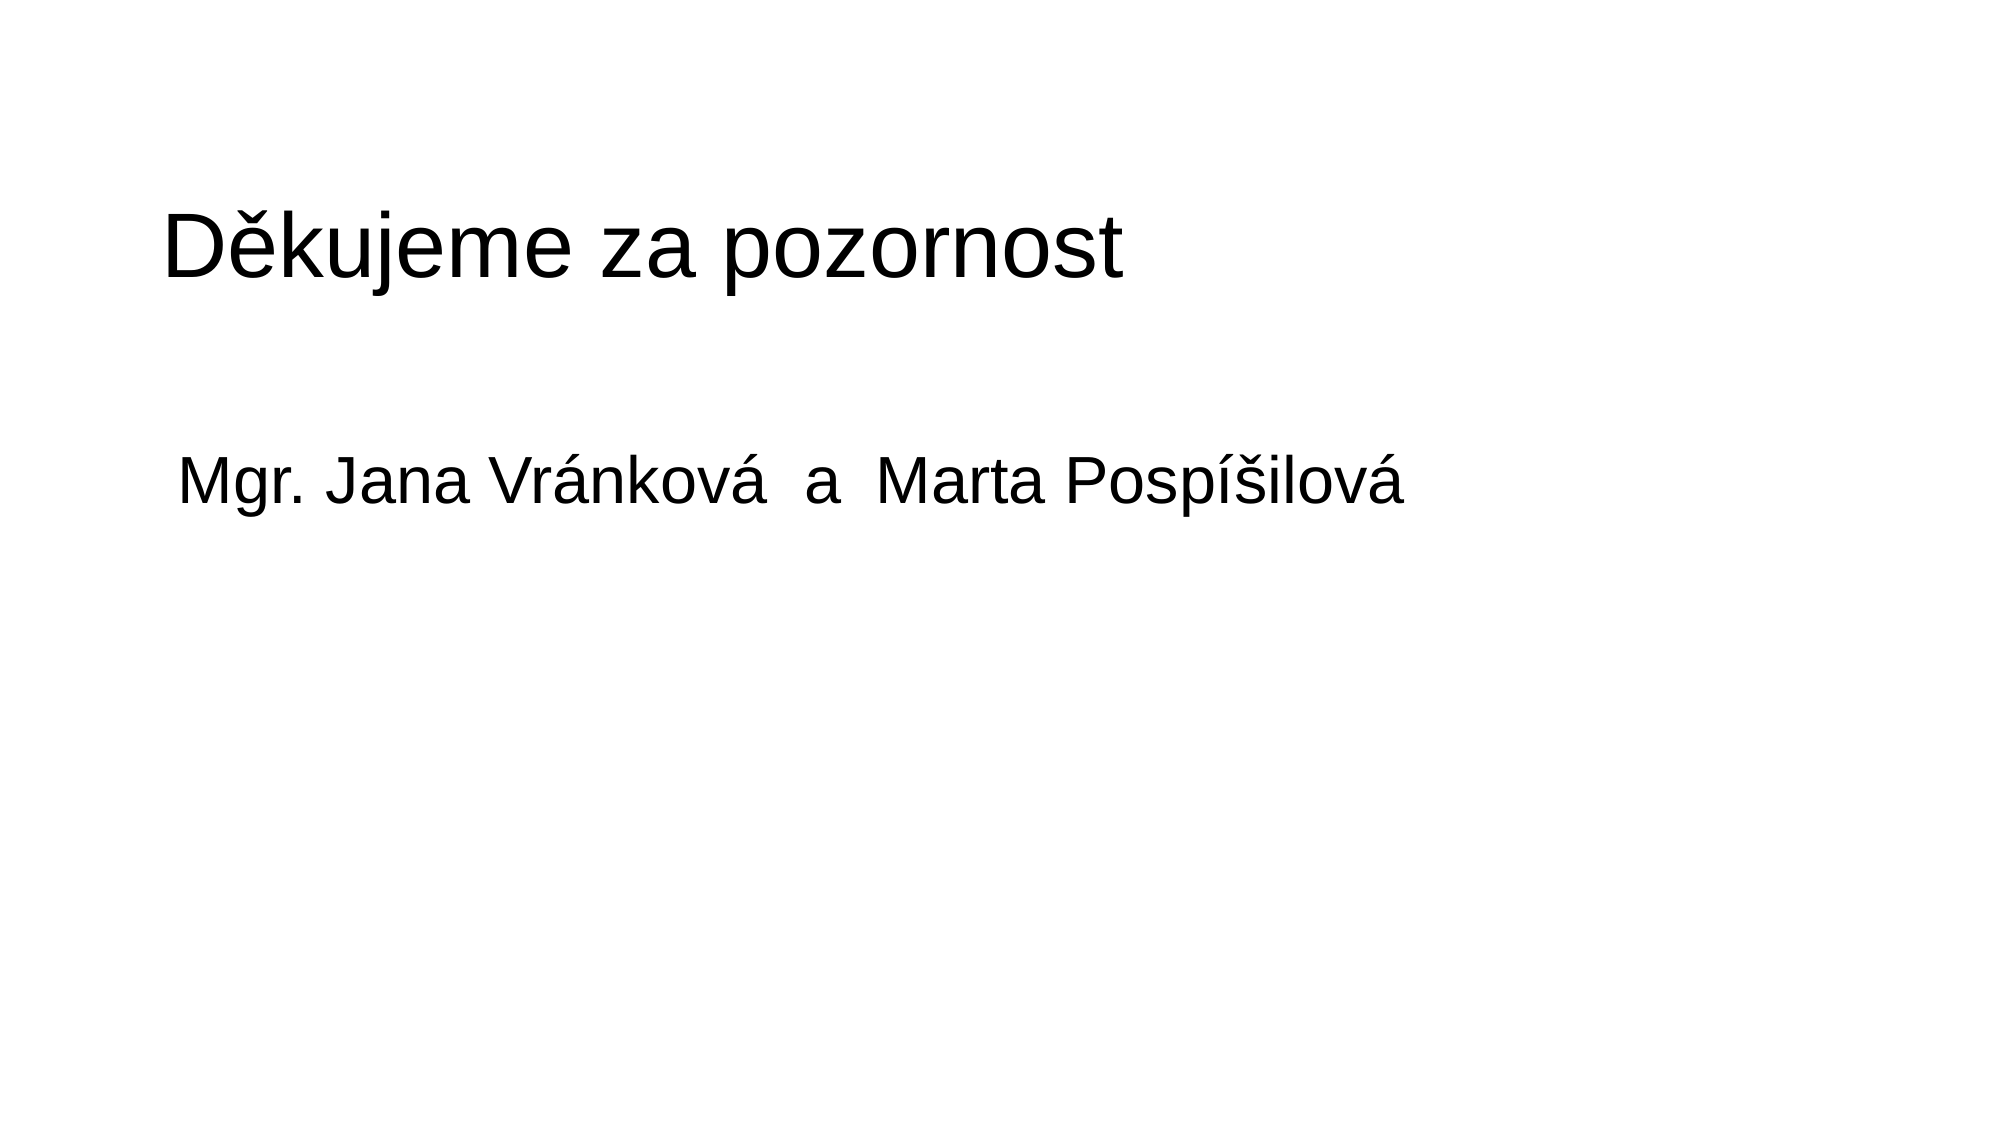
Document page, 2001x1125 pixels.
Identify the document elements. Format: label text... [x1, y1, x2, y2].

list Marta Pospíšilová [804, 442, 1684, 755]
list Mgr. Jana Vránková a [88, 442, 1595, 768]
title Děkujeme za pozornost [0, 136, 1506, 355]
